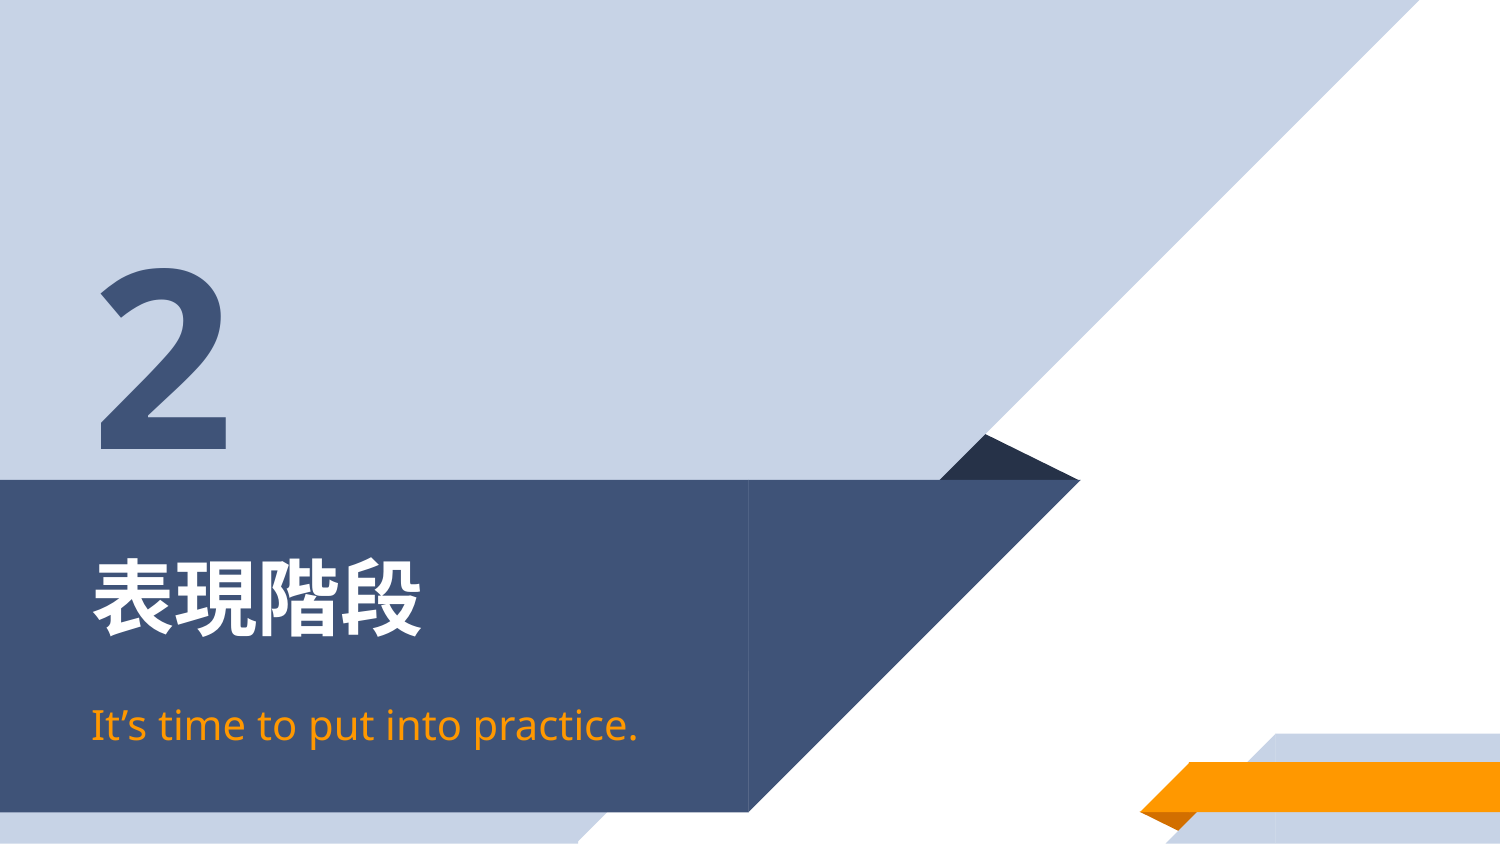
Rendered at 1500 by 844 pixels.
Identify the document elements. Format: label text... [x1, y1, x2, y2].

title 表現階段 [76, 470, 748, 662]
text_box 2 [76, 0, 434, 515]
subtitle It’s time to put into practice. [76, 683, 748, 813]
